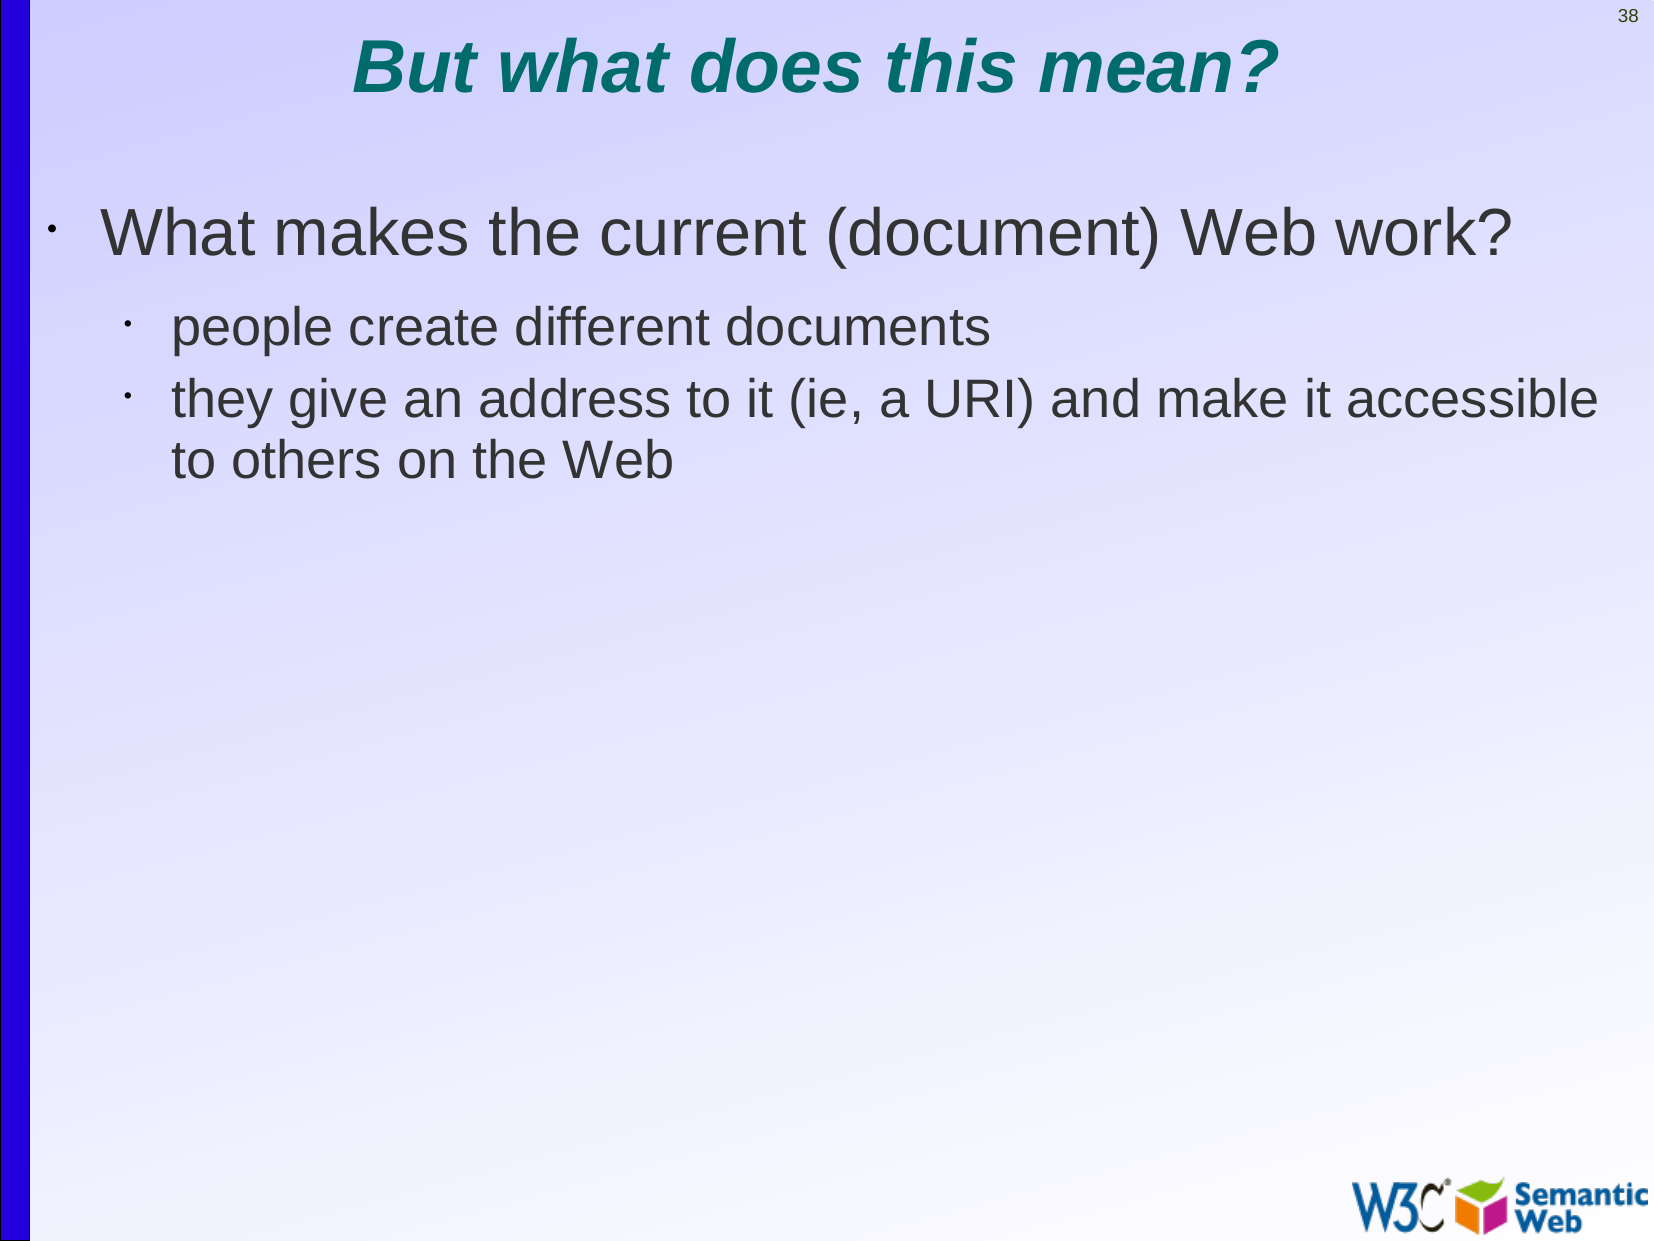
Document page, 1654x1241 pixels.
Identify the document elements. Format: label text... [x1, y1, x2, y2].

list What makes the current (document) Web work? people create different documents they give an address to it (ie, a URI) and make it accessible to others on the Web [29, 194, 1624, 1077]
title But what does this mean? [0, 13, 1654, 117]
picture [1352, 1175, 1648, 1235]
